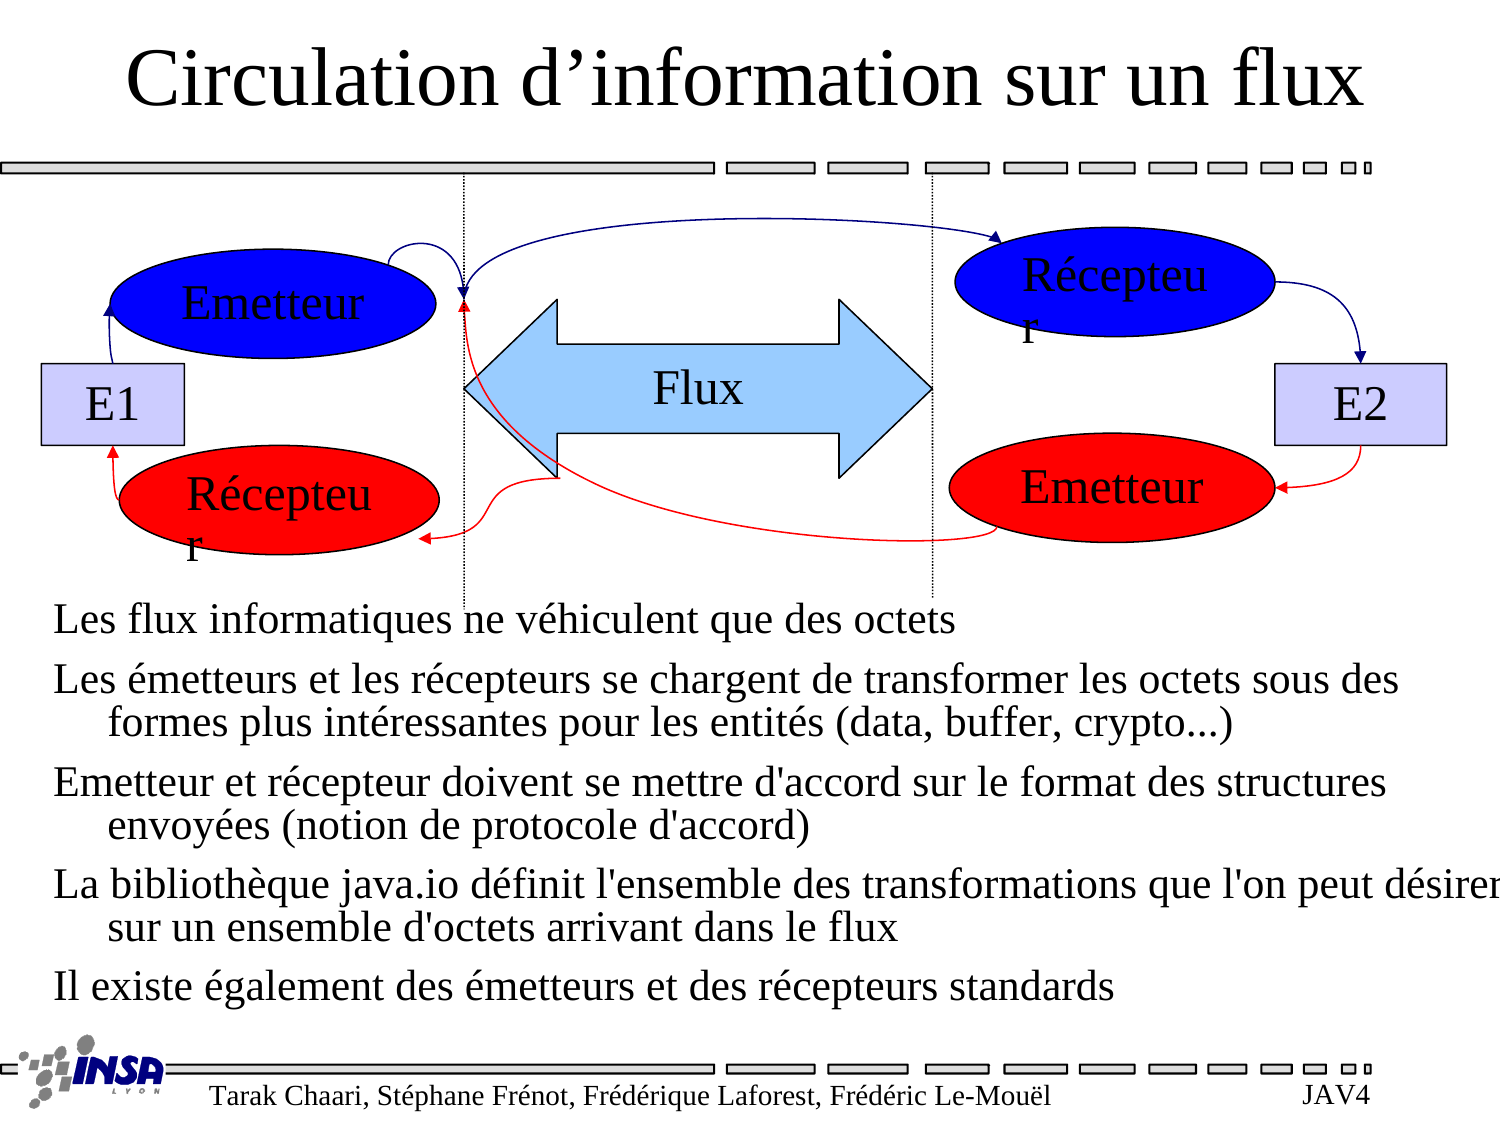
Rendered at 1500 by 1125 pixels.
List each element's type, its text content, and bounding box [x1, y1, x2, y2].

text_box Flux [463, 376, 558, 477]
text_box Flux [479, 299, 933, 479]
title Circulation d’information sur un flux [125, 0, 1399, 162]
text_box Emetteur [110, 249, 436, 359]
list Les flux informatiques ne véhiculent que des octets Les émetteurs et les récepteurs se chargent de transformer les octets sous des formes plus intéressantes pour les entités (data, buffer, crypto...)‏ Emetteur et récepteur doivent se mettre d'accord sur le format des structures envoyées (notion de protocole d'accord)‏ La bibliothèque java.io définit l'ensemble des transformations que l'on peut désirer sur un ensemble d'octets arrivant dans le flux Il existe également des émetteurs et des récepteurs standards [53, 597, 1500, 1051]
text_box E2 [1274, 363, 1447, 446]
text_box Récepteur [119, 445, 440, 555]
text_box Emetteur [949, 433, 1275, 543]
text_box E1 [41, 363, 185, 446]
text_box Récepteur [955, 227, 1275, 337]
